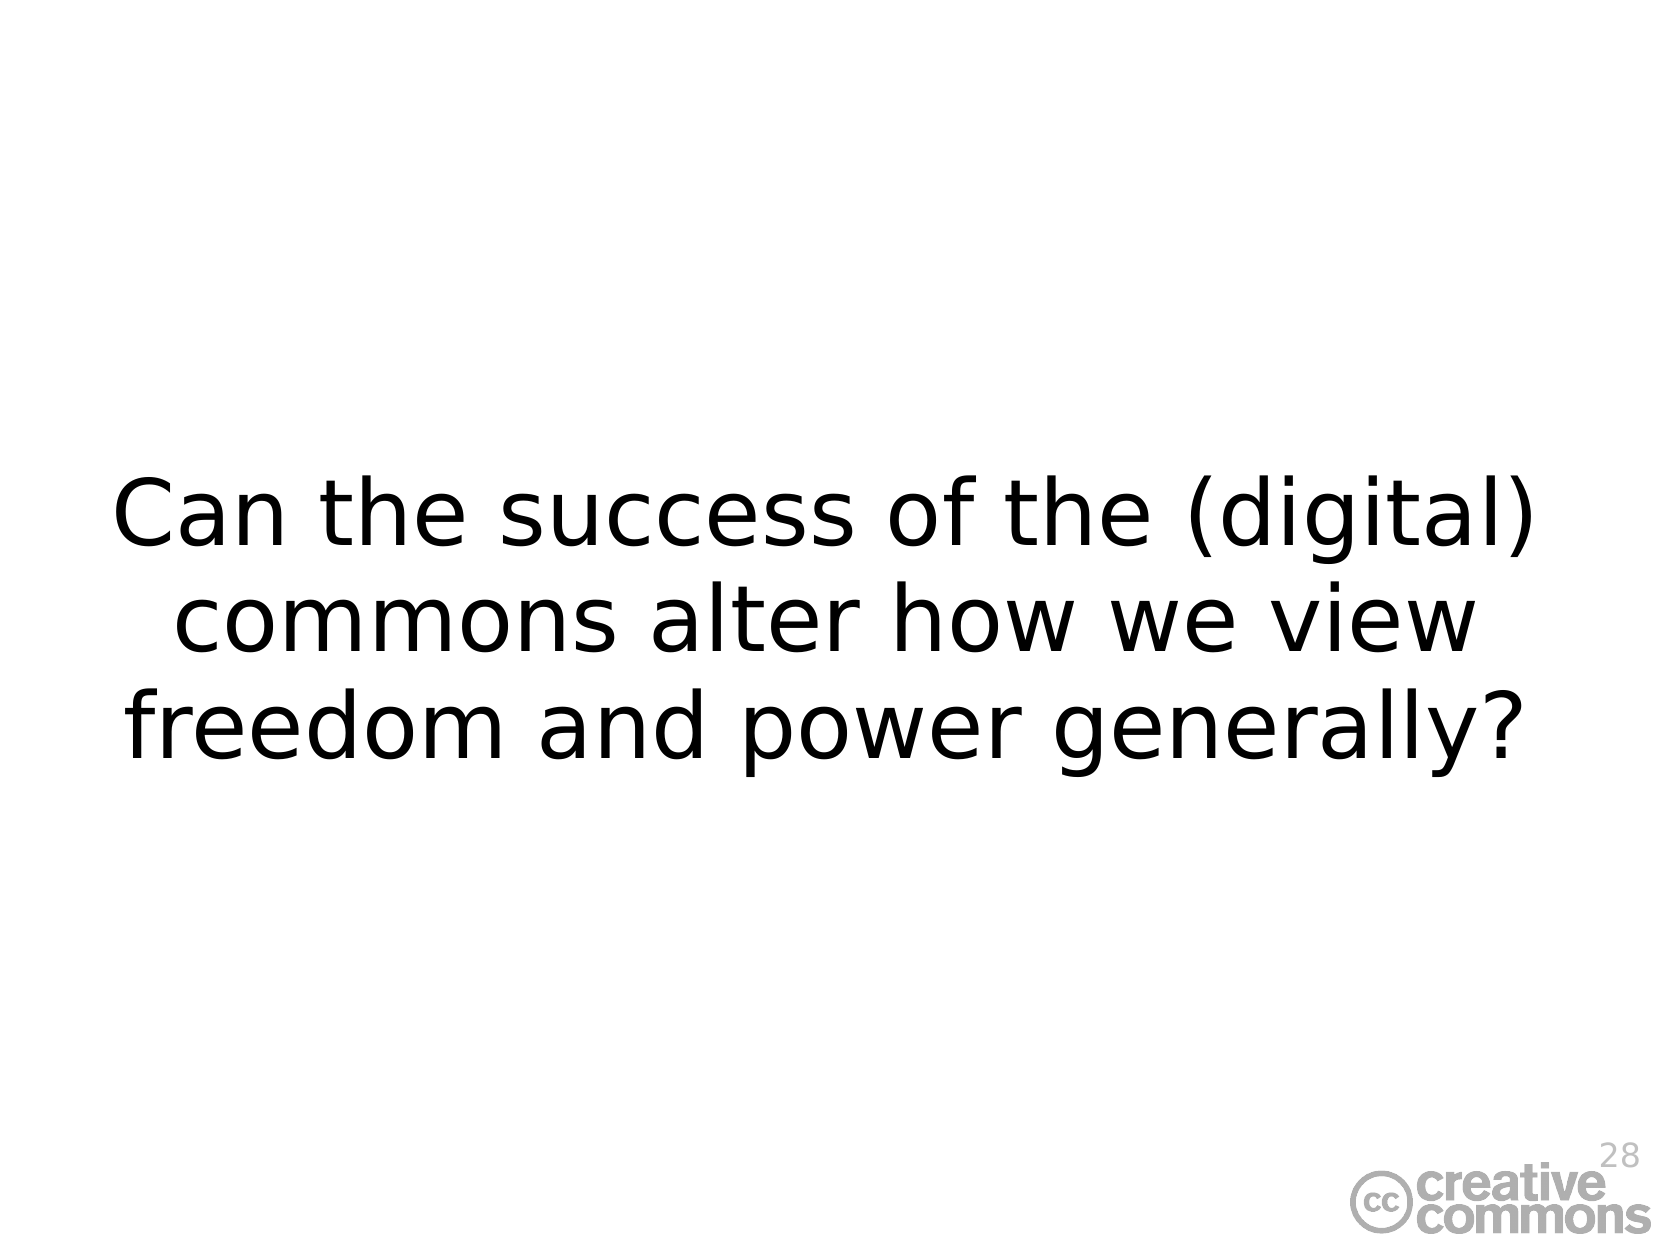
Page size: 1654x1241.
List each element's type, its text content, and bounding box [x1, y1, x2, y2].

title Can the success of the (digital) commons alter how we view freedom and power generally? [82, 459, 1571, 781]
picture [1350, 1162, 1651, 1234]
